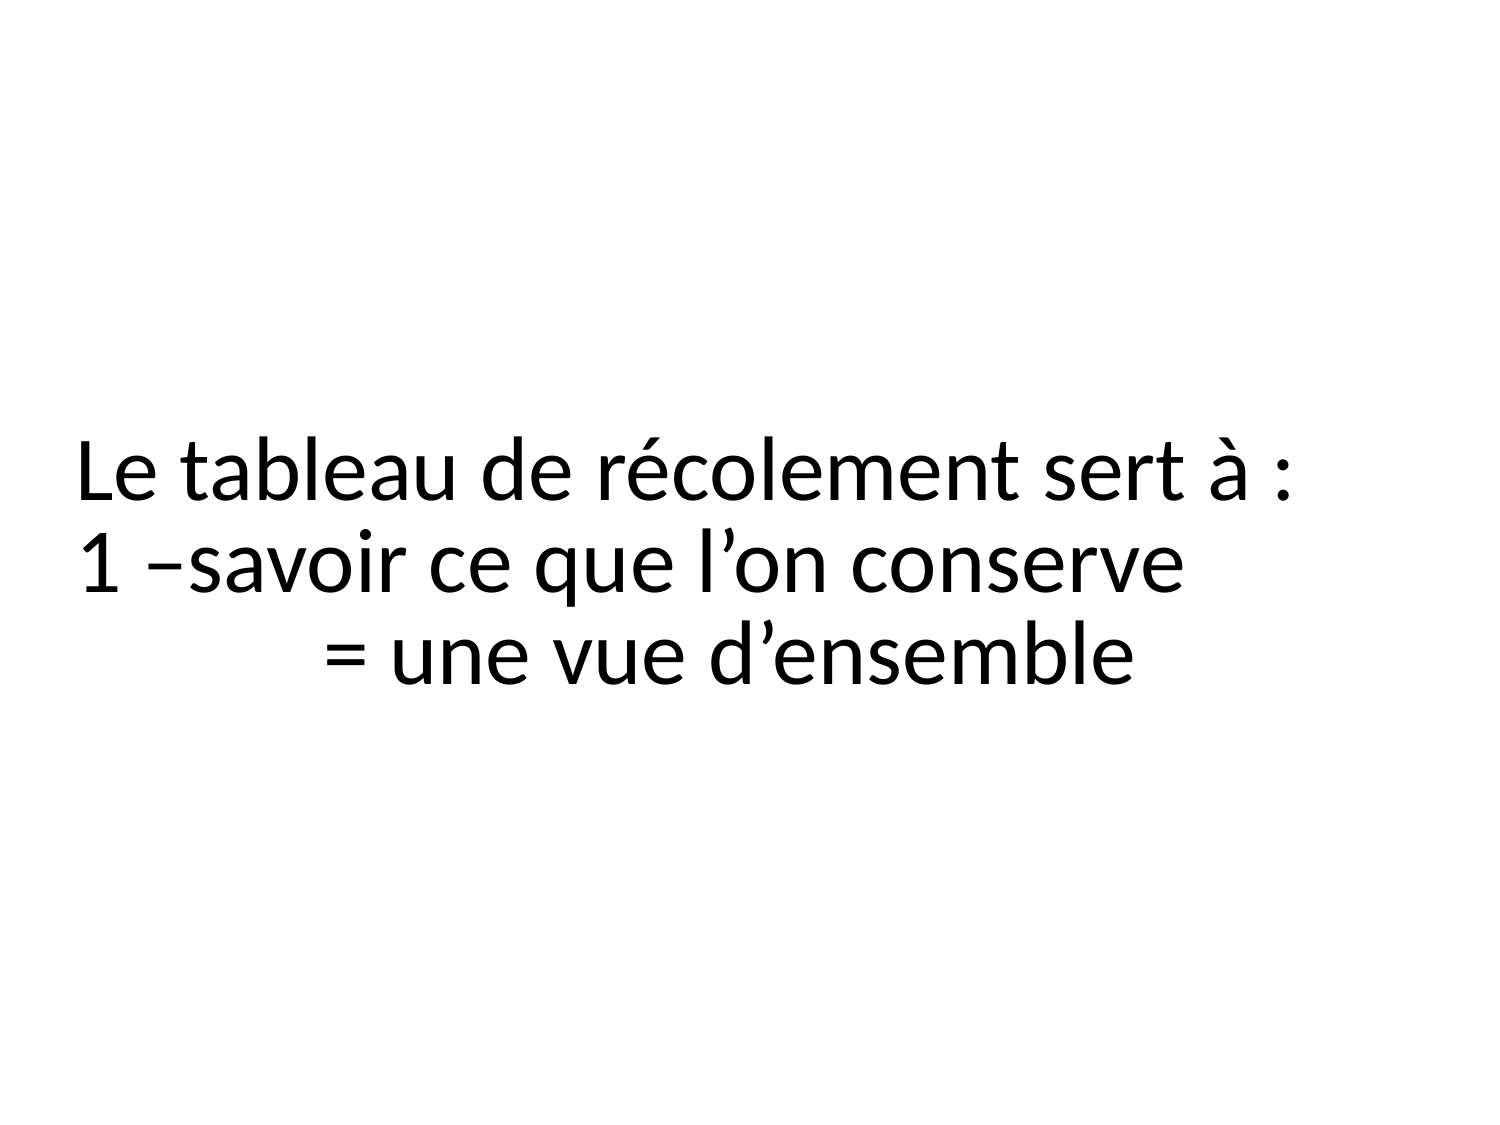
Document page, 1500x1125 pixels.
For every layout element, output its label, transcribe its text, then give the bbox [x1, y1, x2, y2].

title Le tableau de récolement sert à : 1 –savoir ce que l’on conserve = une vue d’ensemble [75, 45, 1425, 1094]
